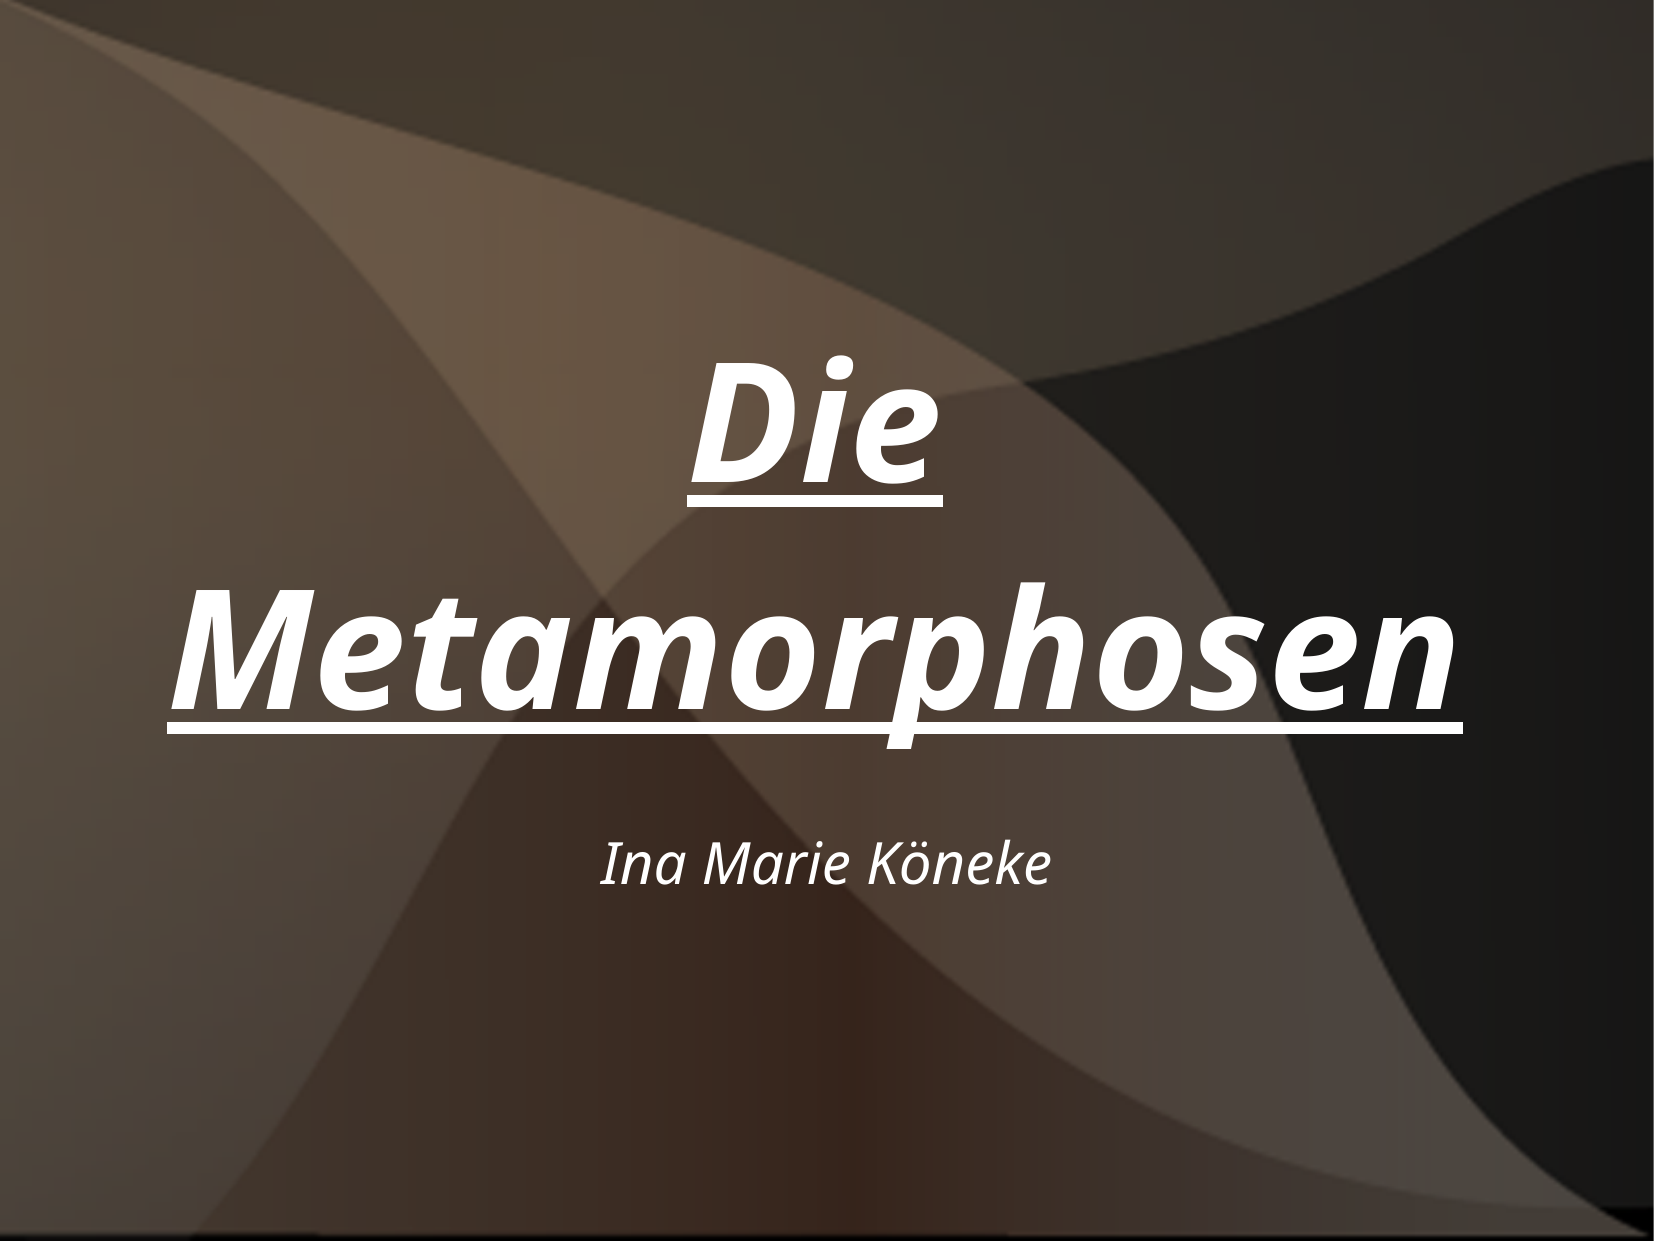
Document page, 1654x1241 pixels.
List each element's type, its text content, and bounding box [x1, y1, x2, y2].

title Ina Marie Köneke [82, 696, 1571, 1028]
subtitle [82, 1028, 1571, 1109]
picture [0, 0, 1654, 1241]
title Die Metamorphosen [70, 377, 1559, 686]
subtitle [82, 389, 1571, 696]
